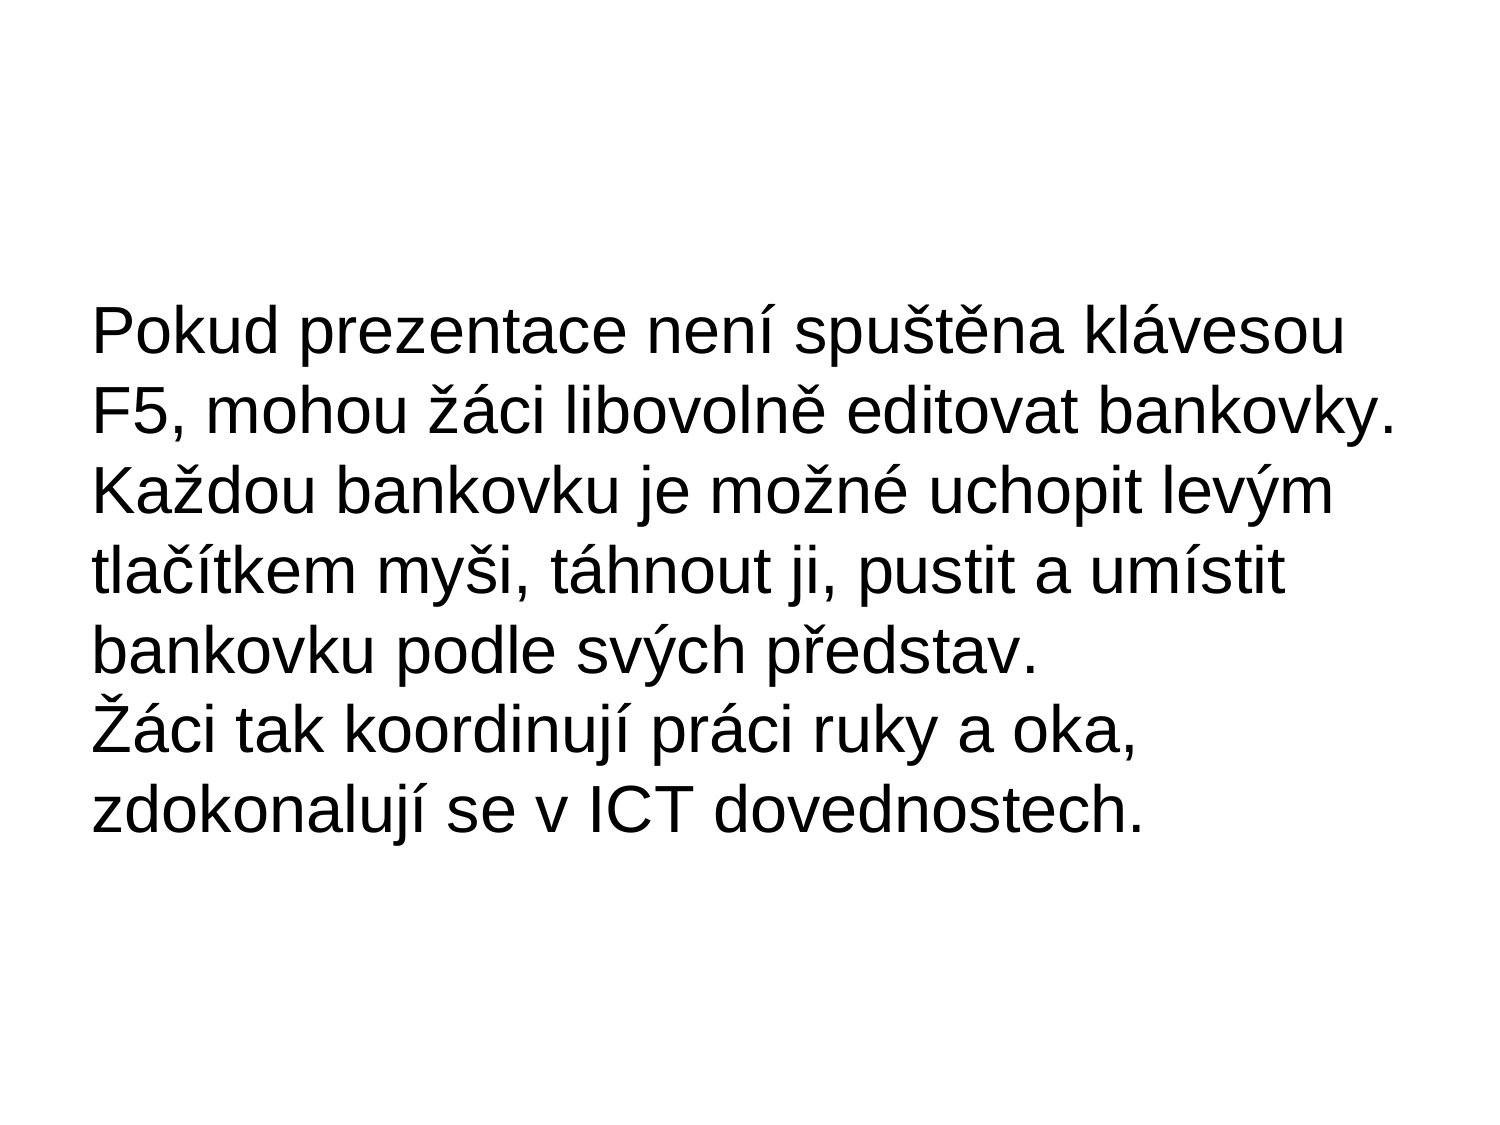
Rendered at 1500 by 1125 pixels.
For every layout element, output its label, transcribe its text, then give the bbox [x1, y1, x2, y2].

text_box Pokud prezentace není spuštěna klávesou F5, mohou žáci libovolně editovat bankovky. Každou bankovku je možné uchopit levým tlačítkem myši, táhnout ji, pustit a umístit bankovku podle svých představ. Žáci tak koordinují práci ruky a oka, zdokonalují se v ICT dovednostech. [76, 278, 1447, 855]
